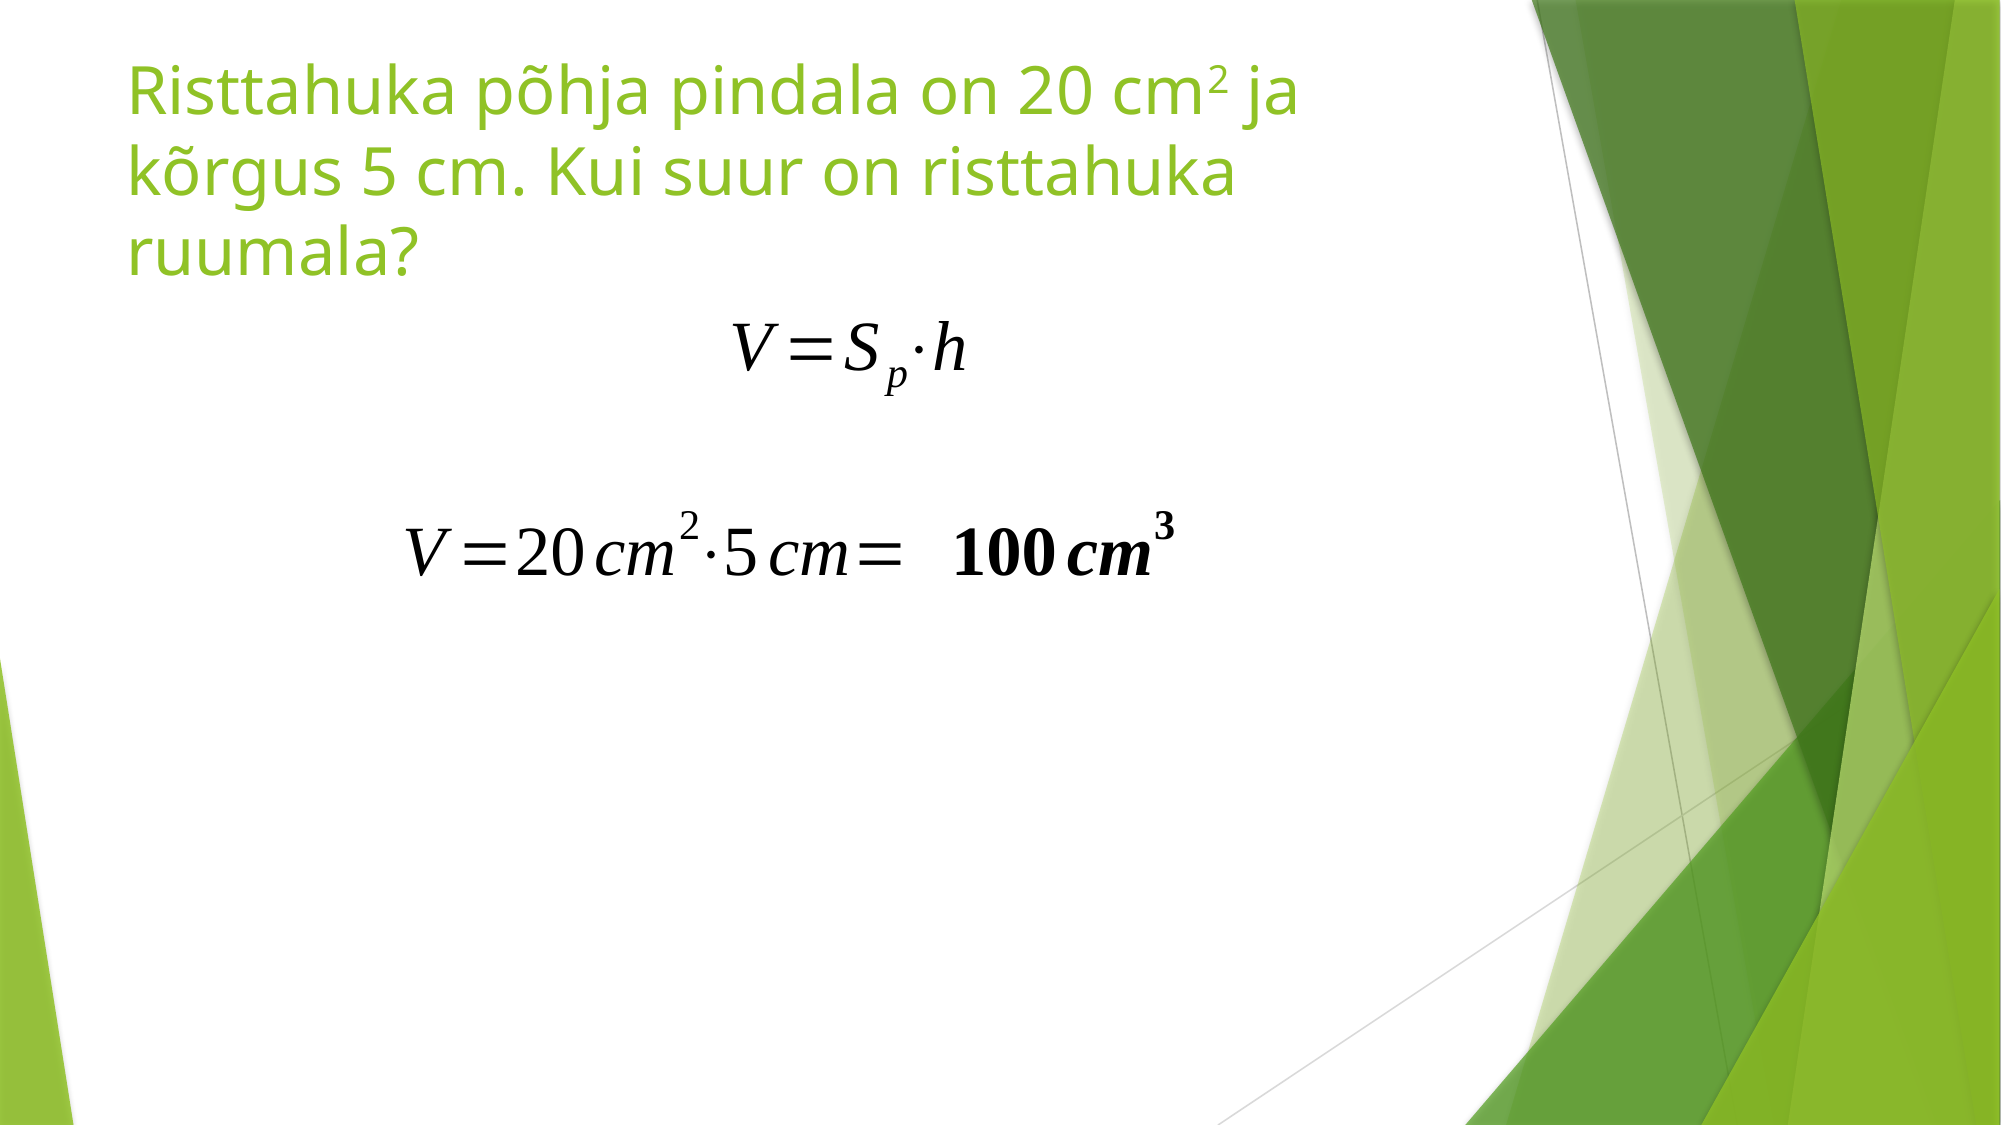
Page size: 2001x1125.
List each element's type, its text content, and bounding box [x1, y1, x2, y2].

title Risttahuka põhja pindala on 20 cm2 ja kõrgus 5 cm. Kui suur on risttahuka ruumala? [111, 40, 1522, 178]
chart [722, 308, 975, 397]
chart [944, 501, 1182, 591]
list [81, 308, 1595, 945]
chart [396, 502, 916, 591]
